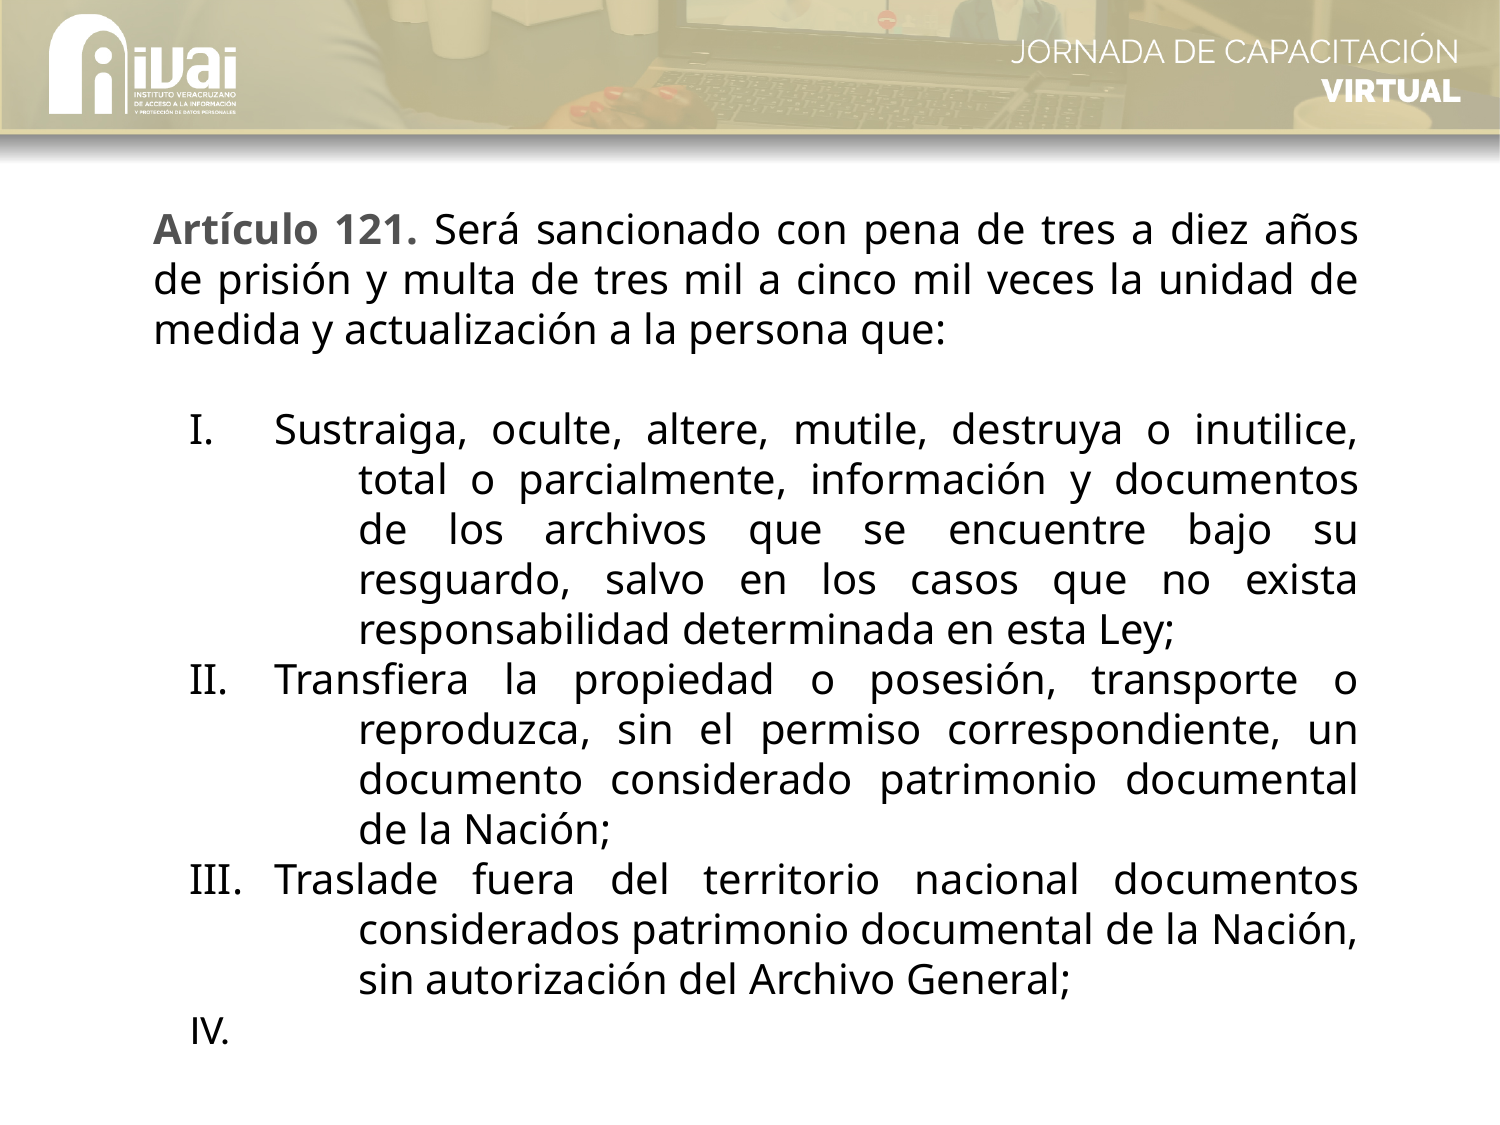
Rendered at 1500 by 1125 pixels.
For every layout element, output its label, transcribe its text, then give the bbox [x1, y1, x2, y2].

text_box Artículo 121. Será sancionado con pena de tres a diez años de prisión y multa de tres mil a cinco mil veces la unidad de medida y actualización a la persona que: Sustraiga, oculte, altere, mutile, destruya o inutilice, total o parcialmente, información y documentos de los archivos que se encuentre bajo su resguardo, salvo en los casos que no exista responsabilidad determinada en esta Ley; Transfiera la propiedad o posesión, transporte o reproduzca, sin el permiso correspondiente, un documento considerado patrimonio documental de la Nación; Traslade fuera del territorio nacional documentos considerados patrimonio documental de la Nación, sin autorización del Archivo General; [139, 195, 1375, 1060]
